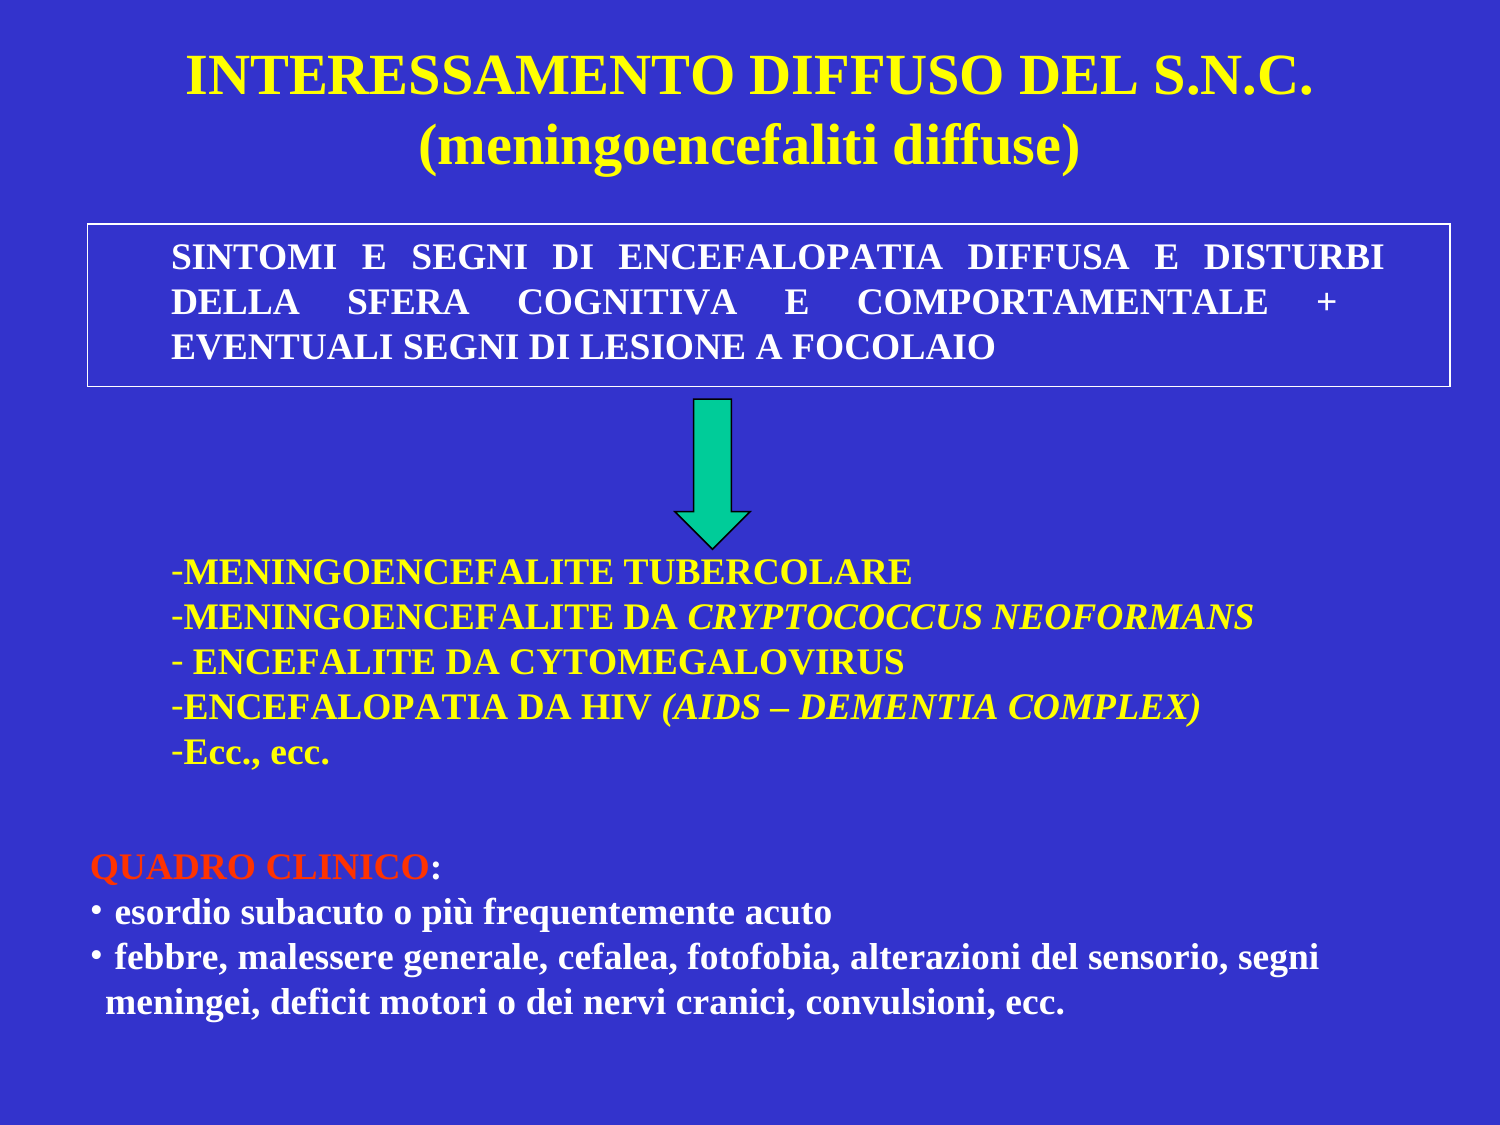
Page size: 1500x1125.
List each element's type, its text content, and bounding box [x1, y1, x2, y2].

text_box INTERESSAMENTO DIFFUSO DEL S.N.C. (meningoencefaliti diffuse) [0, 12, 1500, 201]
text_box SINTOMI E SEGNI DI ENCEFALOPATIA DIFFUSA E DISTURBI DELLA SFERA COGNITIVA E COMPORTAMENTALE + EVENTUALI SEGNI DI LESIONE A FOCOLAIO MENINGOENCEFALITE TUBERCOLARE MENINGOENCEFALITE DA CRYPTOCOCCUS NEOFORMANS ENCEFALITE DA CYTOMEGALOVIRUS ENCEFALOPATIA DA HIV (AIDS – DEMENTIA COMPLEX) Ecc., ecc. [125, 387, 1401, 825]
text_box SINTOMI E SEGNI DI ENCEFALOPATIA DIFFUSA E DISTURBI DELLA SFERA COGNITIVA E COMPORTAMENTALE + EVENTUALI SEGNI DI LESIONE A FOCOLAIO MENINGOENCEFALITE TUBERCOLARE MENINGOENCEFALITE DA CRYPTOCOCCUS NEOFORMANS ENCEFALITE DA CYTOMEGALOVIRUS ENCEFALOPATIA DA HIV (AIDS – DEMENTIA COMPLEX) Ecc., ecc. [125, 225, 1401, 386]
text_box QUADRO CLINICO: esordio subacuto o più frequentemente acuto febbre, malessere generale, cefalea, fotofobia, alterazioni del sensorio, segni meningei, deficit motori o dei nervi cranici, convulsioni, ecc. [75, 834, 1500, 1076]
